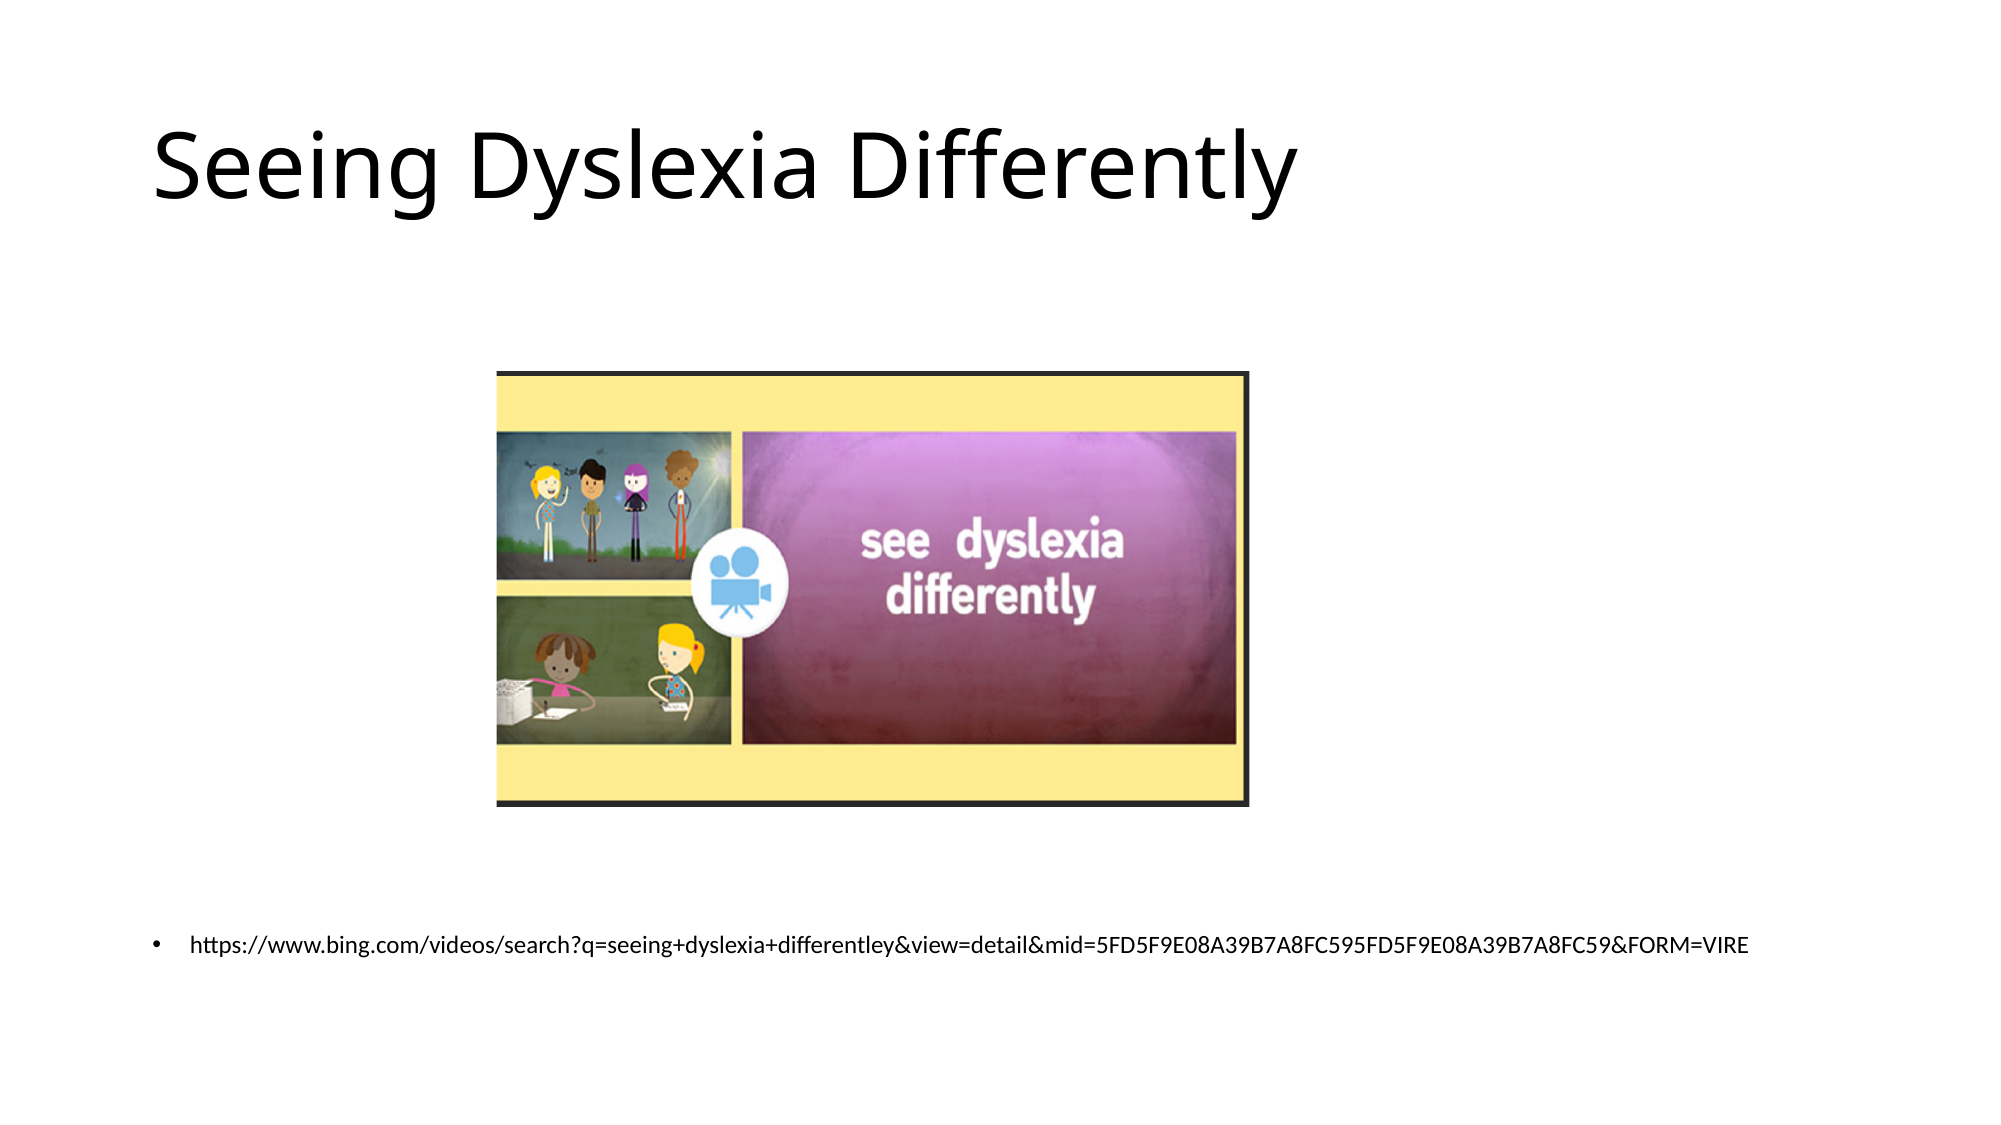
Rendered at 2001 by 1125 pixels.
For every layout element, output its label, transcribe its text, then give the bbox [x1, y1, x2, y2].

title Seeing Dyslexia Differently [137, 59, 1863, 278]
picture [496, 371, 1250, 807]
list https://www.bing.com/videos/search?q=seeing+dyslexia+differentley&view=detail&mid=5FD5F9E08A39B7A8FC595FD5F9E08A39B7A8FC59&FORM=VIRE [137, 924, 1863, 1014]
